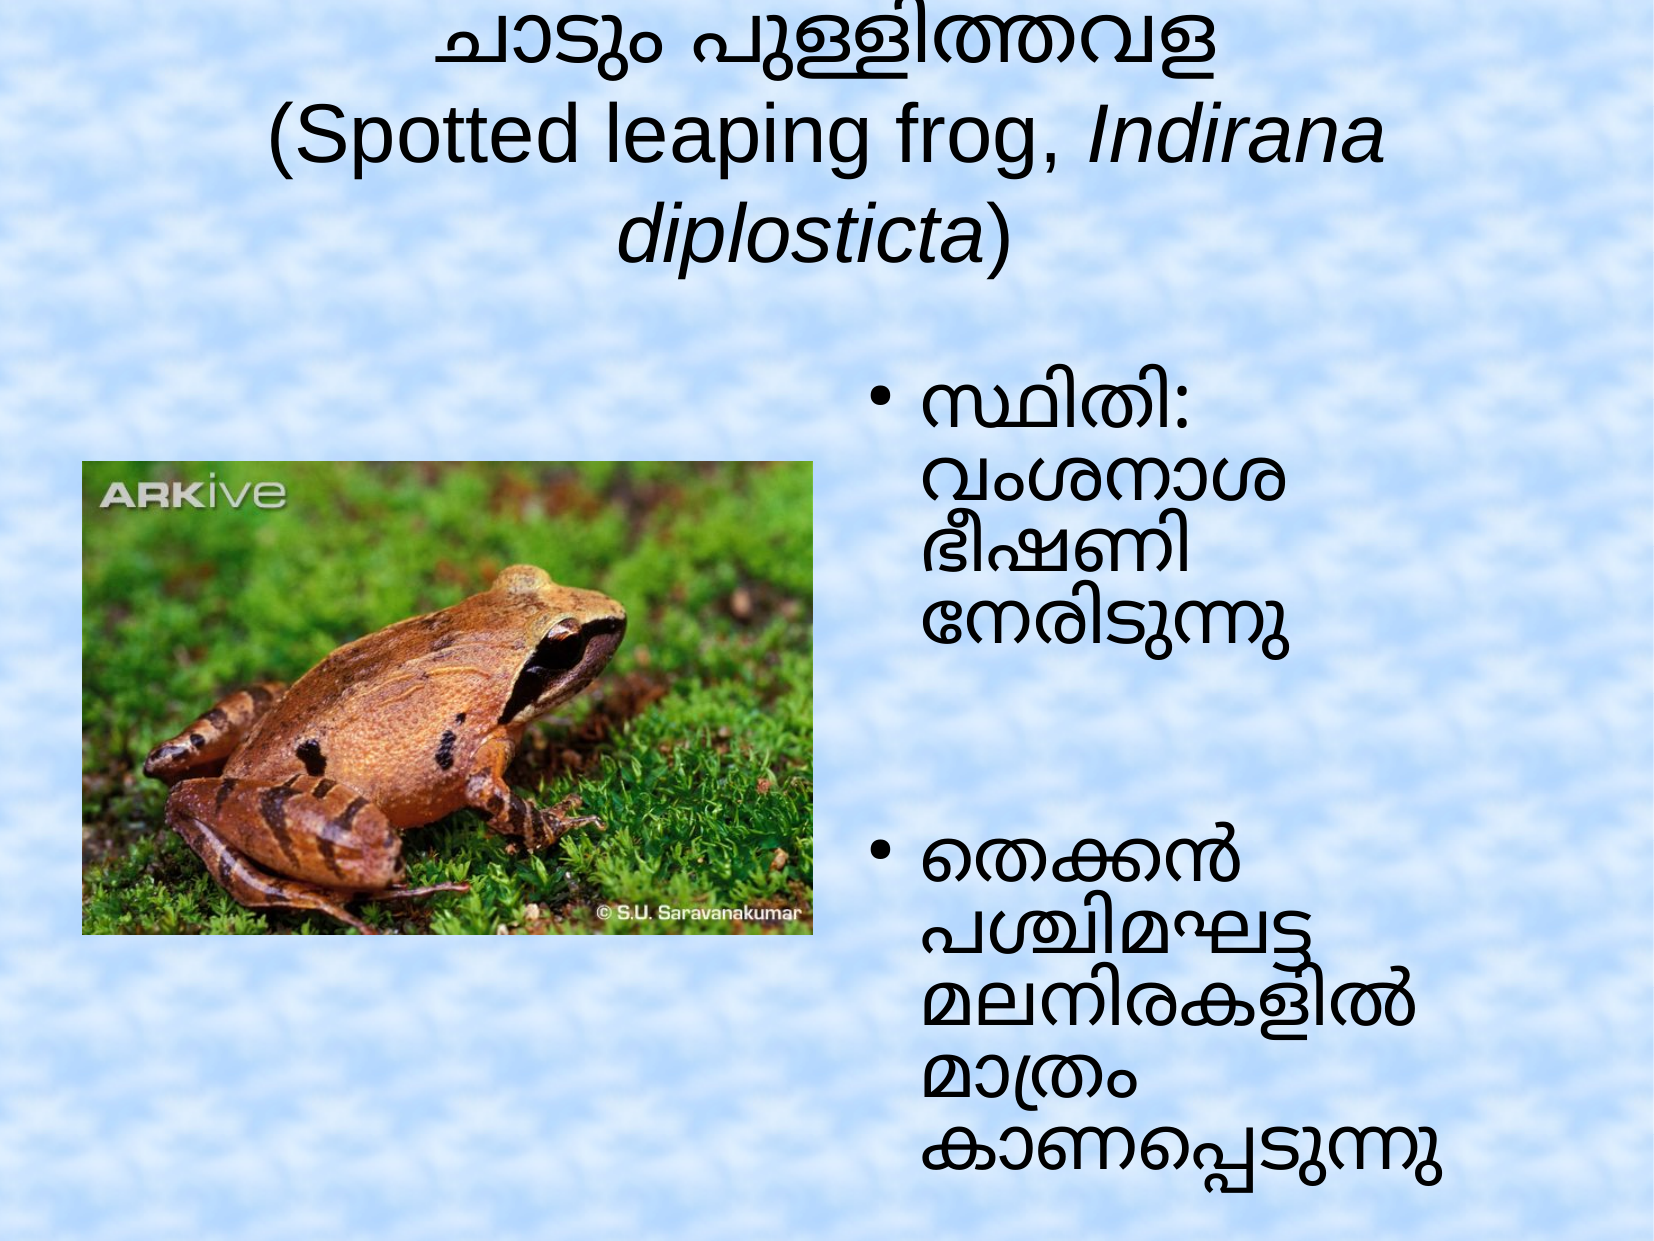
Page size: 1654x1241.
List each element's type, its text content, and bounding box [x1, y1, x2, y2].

list സ്ഥിതി: വംശനാശ ഭീഷണി നേരിടുന്നു തെക്കന്‍ പശ്ചിമഘട്ട മലനിരകളില്‍ മാത്രം കാണപ്പെടുന്നു [834, 362, 1565, 1182]
title ചാടും പുള്ളിത്തവള (Spotted leaping frog, Indirana diplosticta) [82, 0, 1571, 487]
picture [1227, 1182, 1246, 1188]
picture [0, 0, 1654, 1241]
